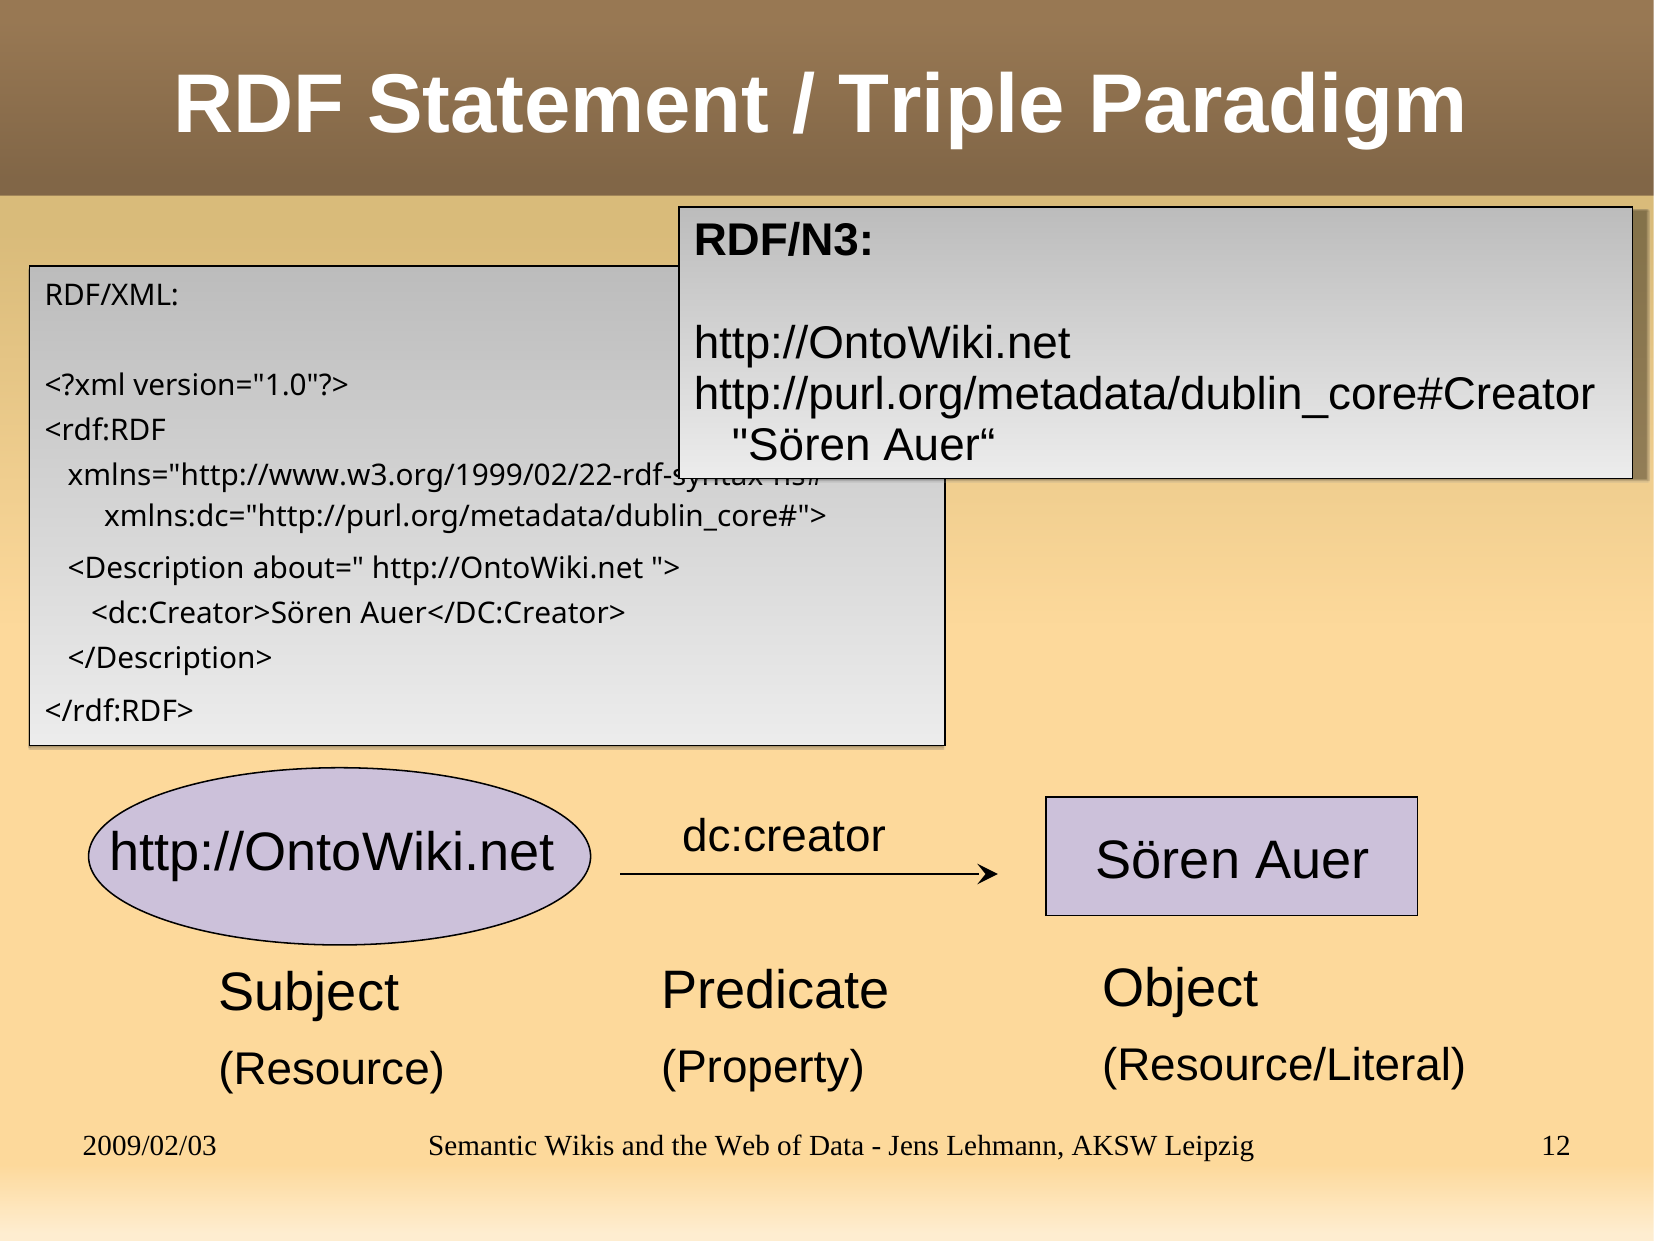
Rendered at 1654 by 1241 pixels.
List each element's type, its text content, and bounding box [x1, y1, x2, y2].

title RDF Statement / Triple Paradigm [76, 7, 1565, 200]
text_box Sören Auer [1080, 821, 1399, 898]
text_box http://OntoWiki.net [94, 814, 594, 891]
text_box [108, 891, 571, 945]
text_box Object (Resource/Literal) [1087, 949, 1506, 1098]
text_box Predicate (Property) [646, 952, 945, 1101]
picture [0, 0, 1654, 1241]
text_box [88, 838, 94, 875]
text_box Subject (Resource) [203, 953, 502, 1102]
text_box RDF/N3: http://OntoWiki.net http://purl.org/metadata/dublin_core#Creator "Sören Auer“ [679, 206, 1633, 479]
text_box dc:creator [667, 802, 935, 869]
text_box [1045, 797, 1418, 916]
list RDF/XML: <?xml version="1.0"?> <rdf:RDF xmlns="http://www.w3.org/1999/02/22-rdf-syntax-ns#" xmlns:dc="http://purl.org/metadata/dublin_core#"> <Description about=" http://OntoWiki.net "> <dc:Creator>Sören Auer</DC:Creator> </Description> </rdf:RDF> [29, 265, 945, 746]
text_box [119, 767, 561, 814]
